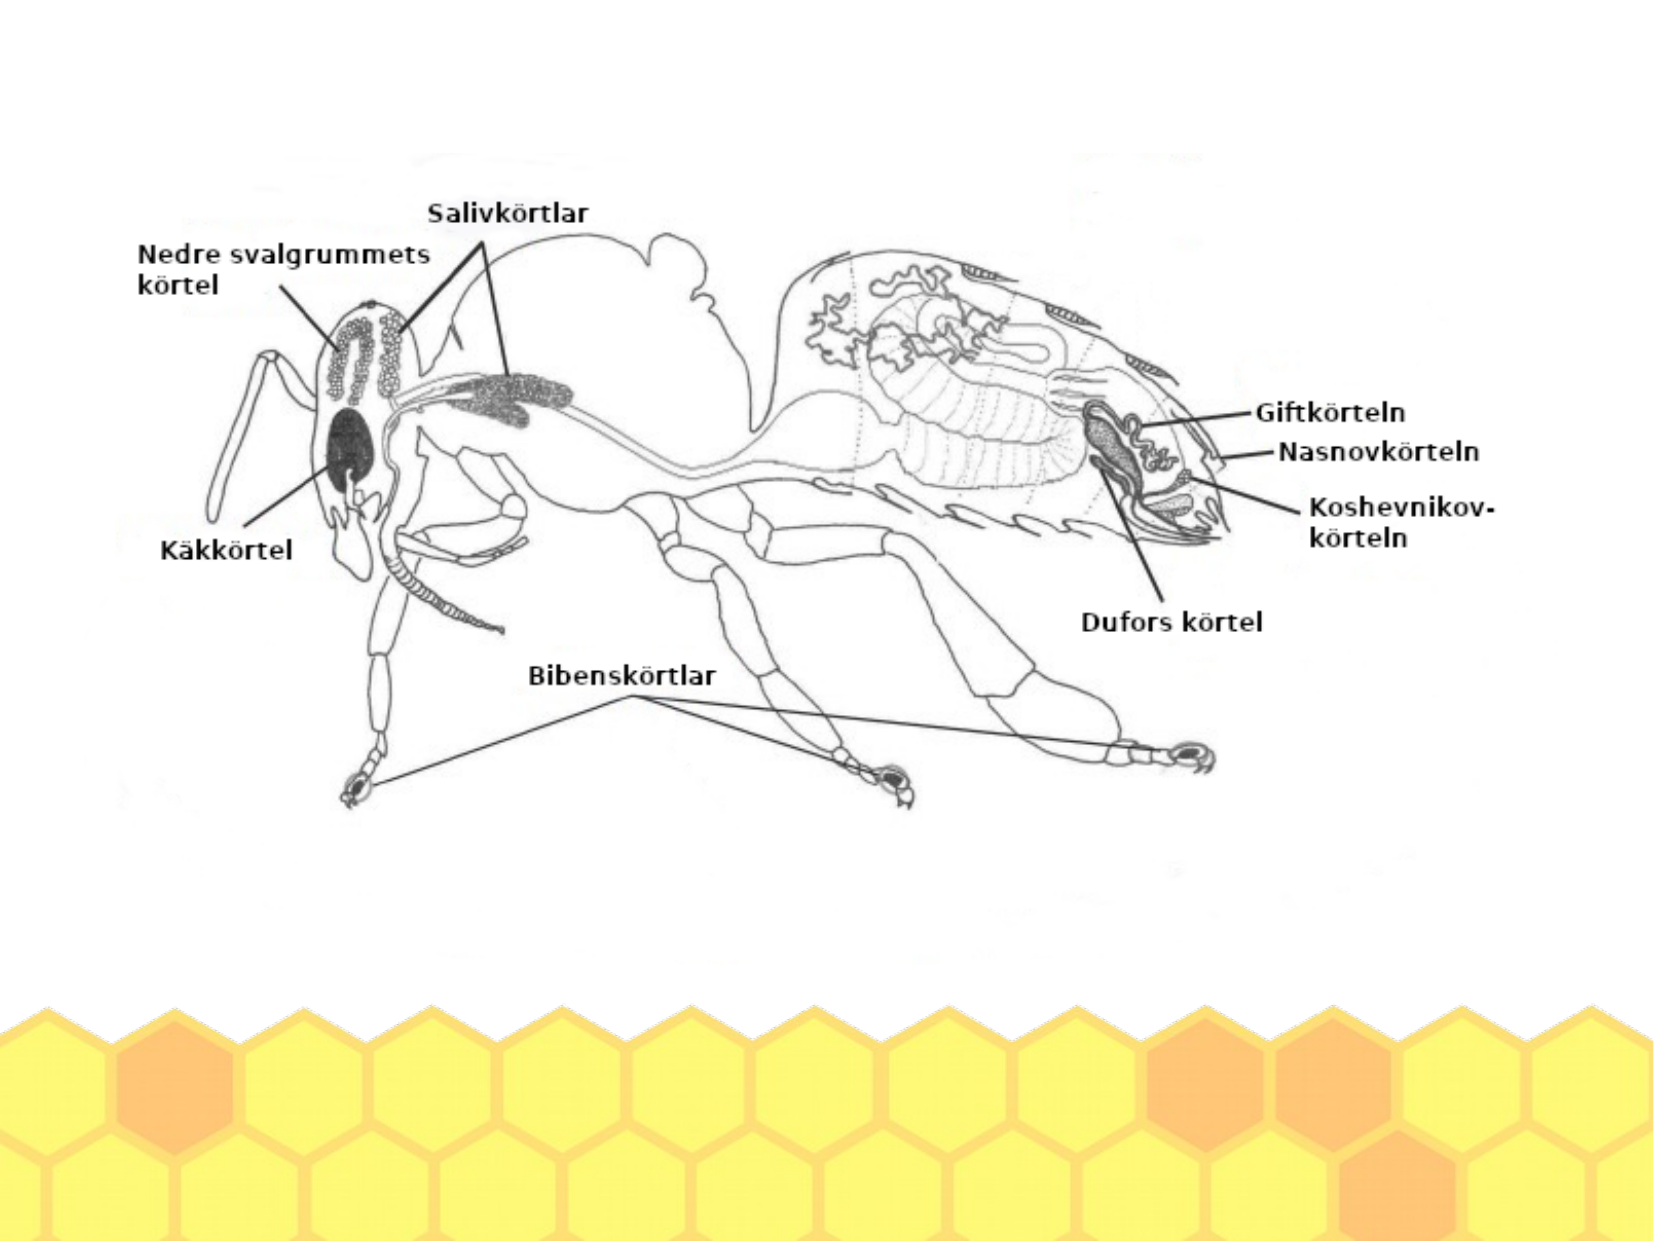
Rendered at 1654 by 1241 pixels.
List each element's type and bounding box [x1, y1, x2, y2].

picture [0, 1001, 1654, 1241]
picture [84, 153, 1560, 965]
